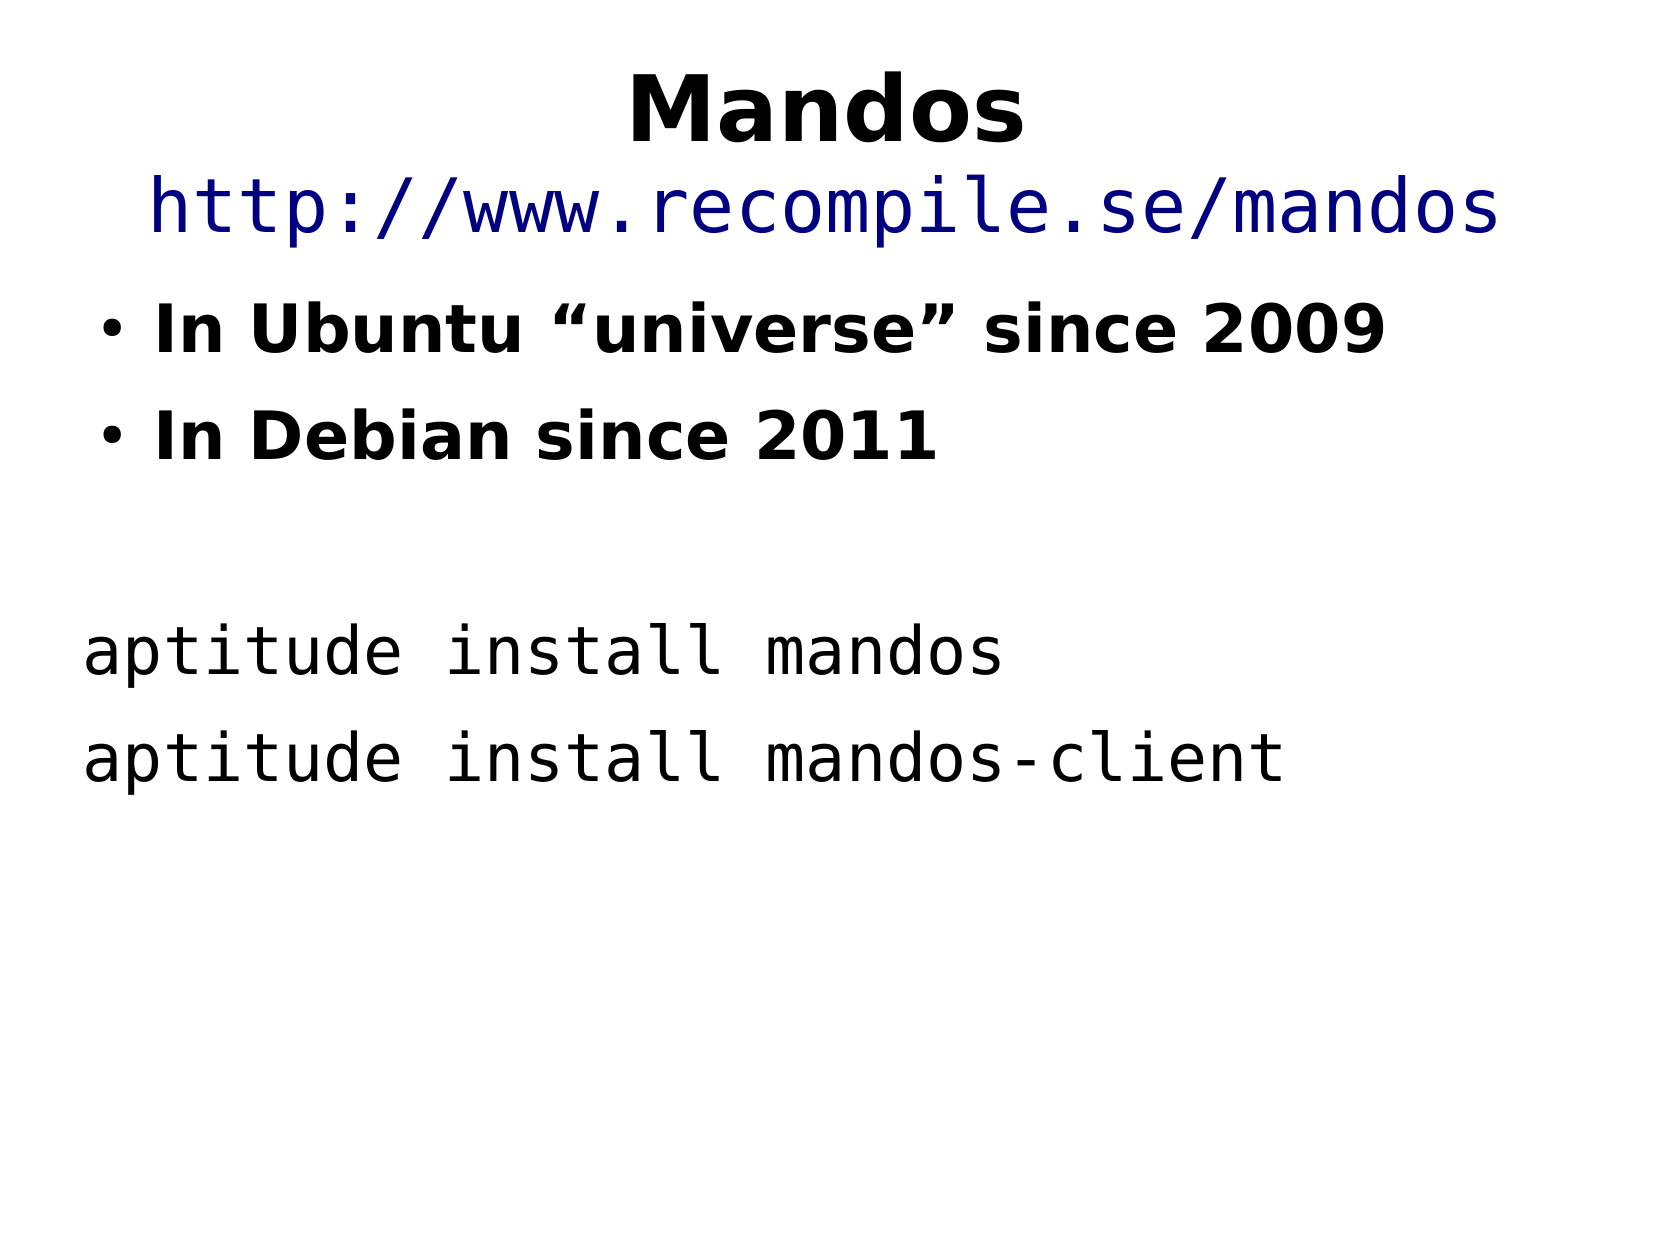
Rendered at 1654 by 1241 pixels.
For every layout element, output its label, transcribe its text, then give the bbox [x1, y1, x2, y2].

list In Ubuntu “universe” since 2009 In Debian since 2011 aptitude install mandos aptitude install mandos-client [82, 290, 1571, 1010]
title Mandos http://www.recompile.se/mandos [82, 49, 1571, 257]
